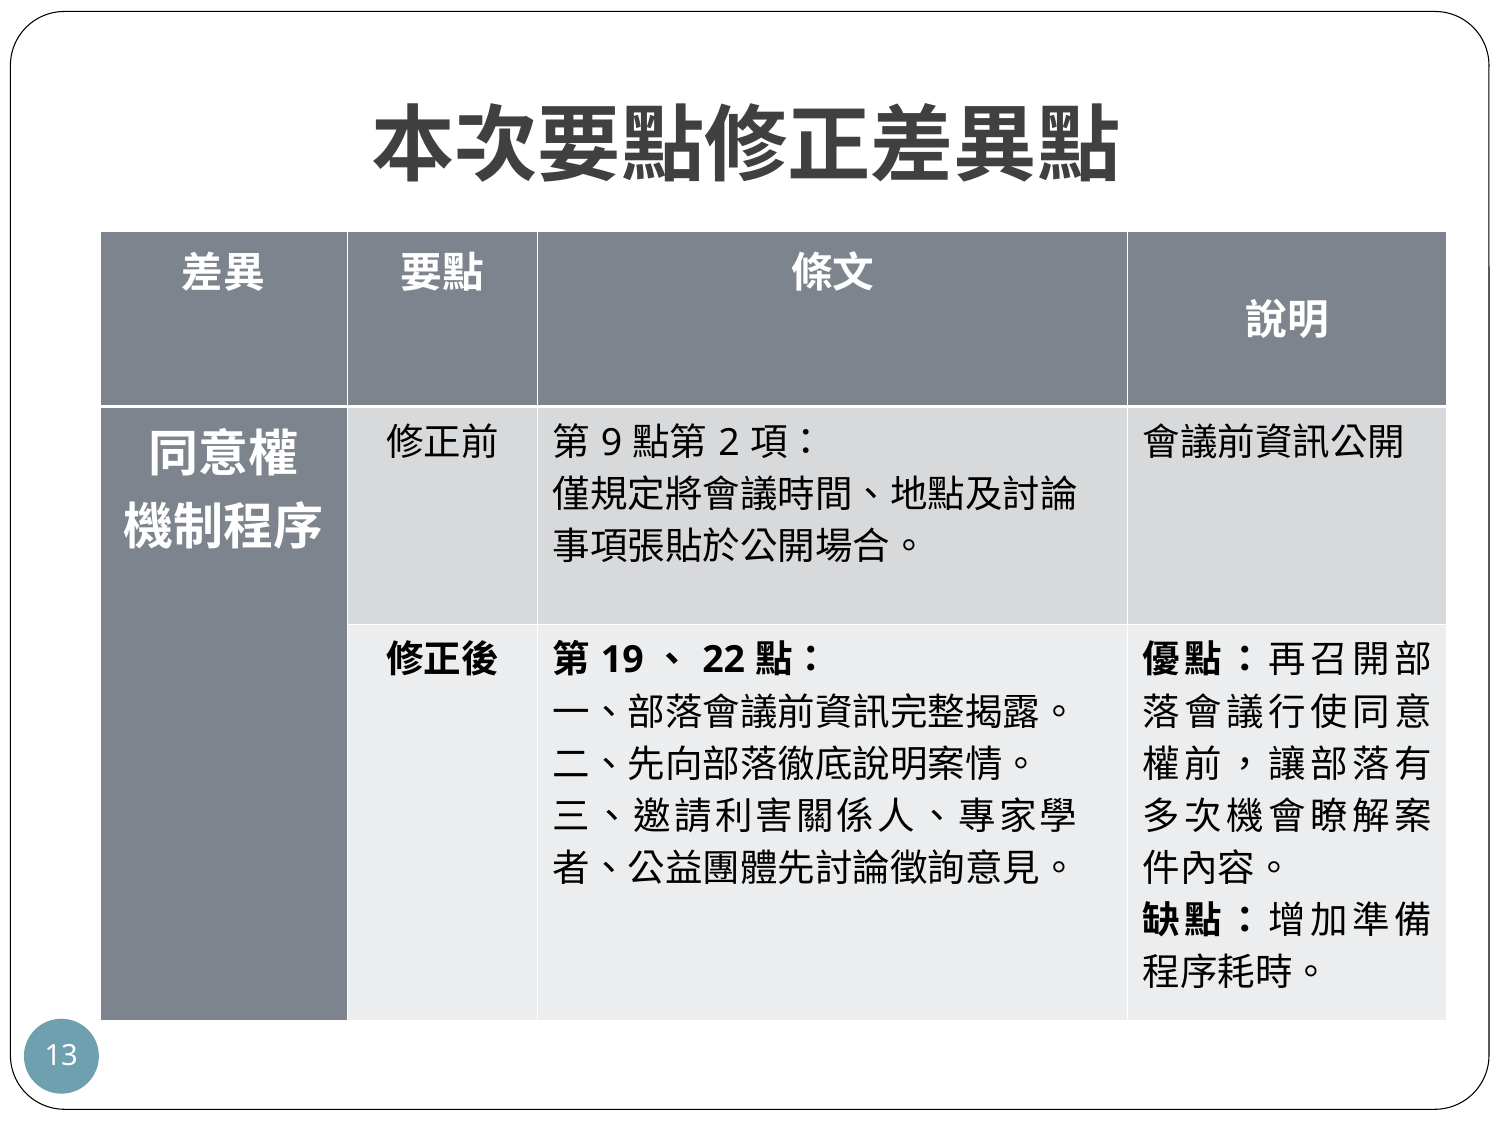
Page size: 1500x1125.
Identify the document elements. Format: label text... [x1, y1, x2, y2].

table_cell 修正後 [348, 625, 537, 1020]
table_cell 第9點第2項： 僅規定將會議時間、地點及討論事項張貼於公開場合。 [538, 408, 1127, 624]
table_cell 會議前資訊公開 [1128, 408, 1446, 624]
table_header 說明 [1128, 232, 1446, 405]
table_cell 第19、22點： 一、部落會議前資訊完整揭露。 二、先向部落徹底說明案情。 三、邀請利害關係人、專家學 者、公益團體先討論徵詢意見。 [538, 625, 1127, 1020]
table_header 要點 [348, 232, 537, 405]
text_box <編號> [23, 1018, 99, 1094]
table_header 條文 [538, 232, 1127, 405]
table_cell 修正前 [348, 408, 537, 624]
table_cell 優點：再召開部落會議行使同意權前，讓部落有多次機會瞭解案件內容。 缺點：增加準備程序耗時。 [1128, 625, 1446, 1020]
table_cell 同意權 機制程序 [101, 408, 347, 1020]
table_header 差異 [101, 232, 347, 405]
text_box 本次要點修正差異點 [112, 18, 1388, 207]
